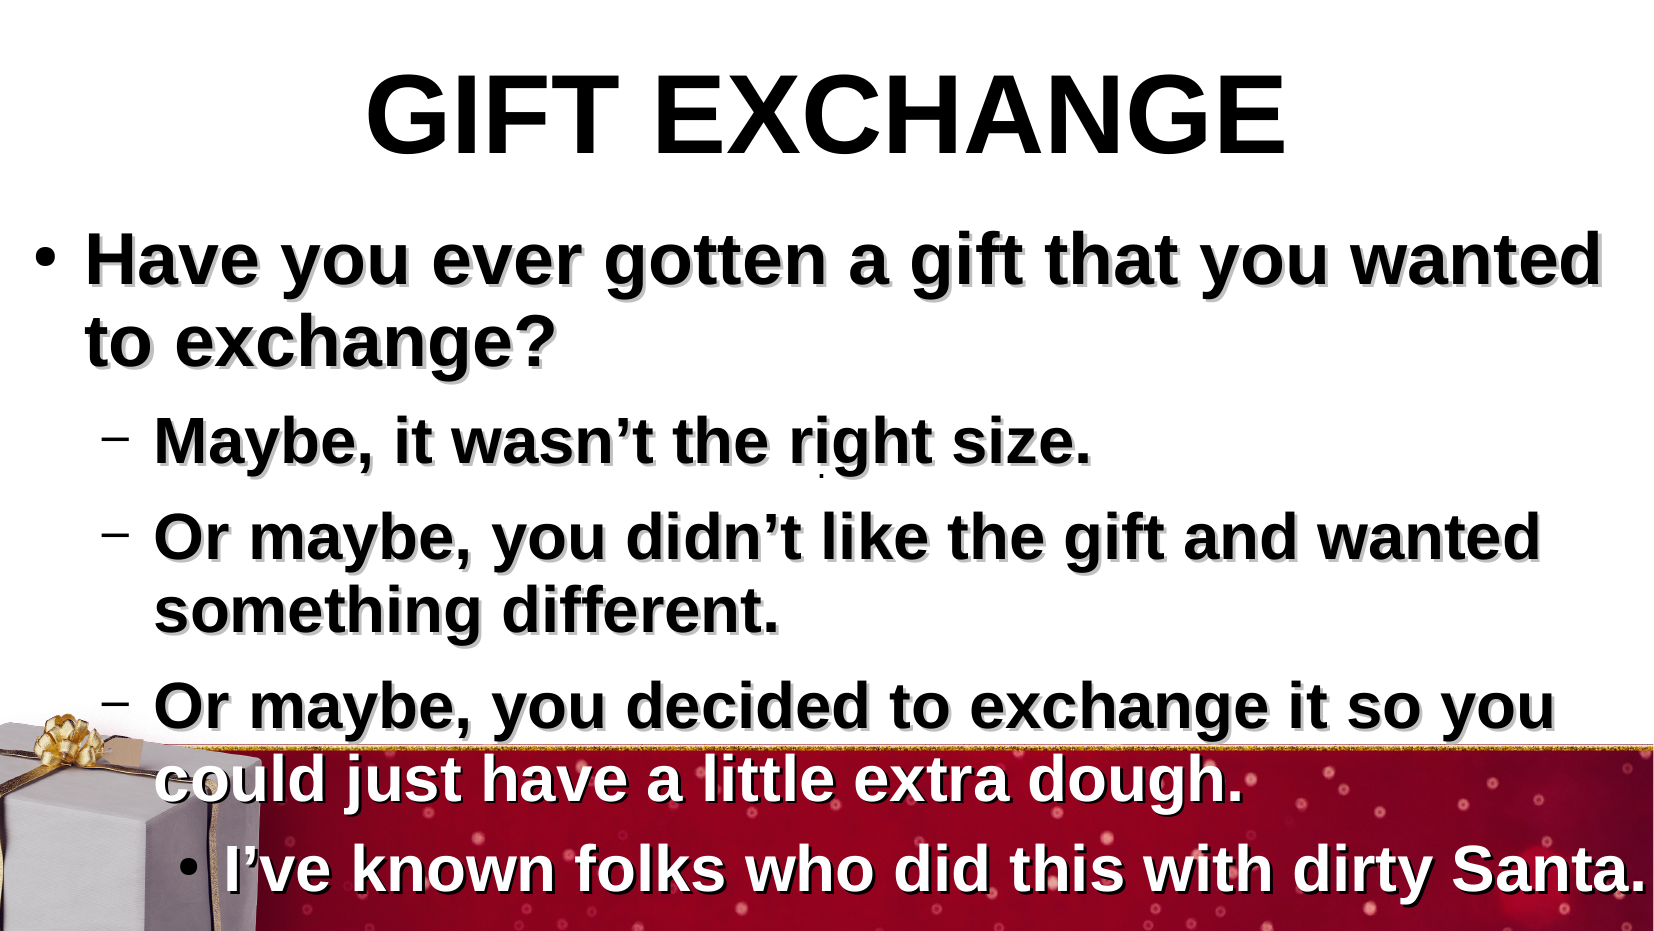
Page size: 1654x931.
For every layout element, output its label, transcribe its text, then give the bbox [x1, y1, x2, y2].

picture [0, 0, 1654, 931]
title GIFT EXCHANGE [82, 37, 1571, 193]
list Have you ever gotten a gift that you wanted to exchange? Maybe, it wasn’t the right size. Or maybe, you didn’t like the gift and wanted something different. Or maybe, you decided to exchange it so you could just have a little extra dough. I’ve known folks who did this with dirty Santa. [15, 217, 1651, 916]
